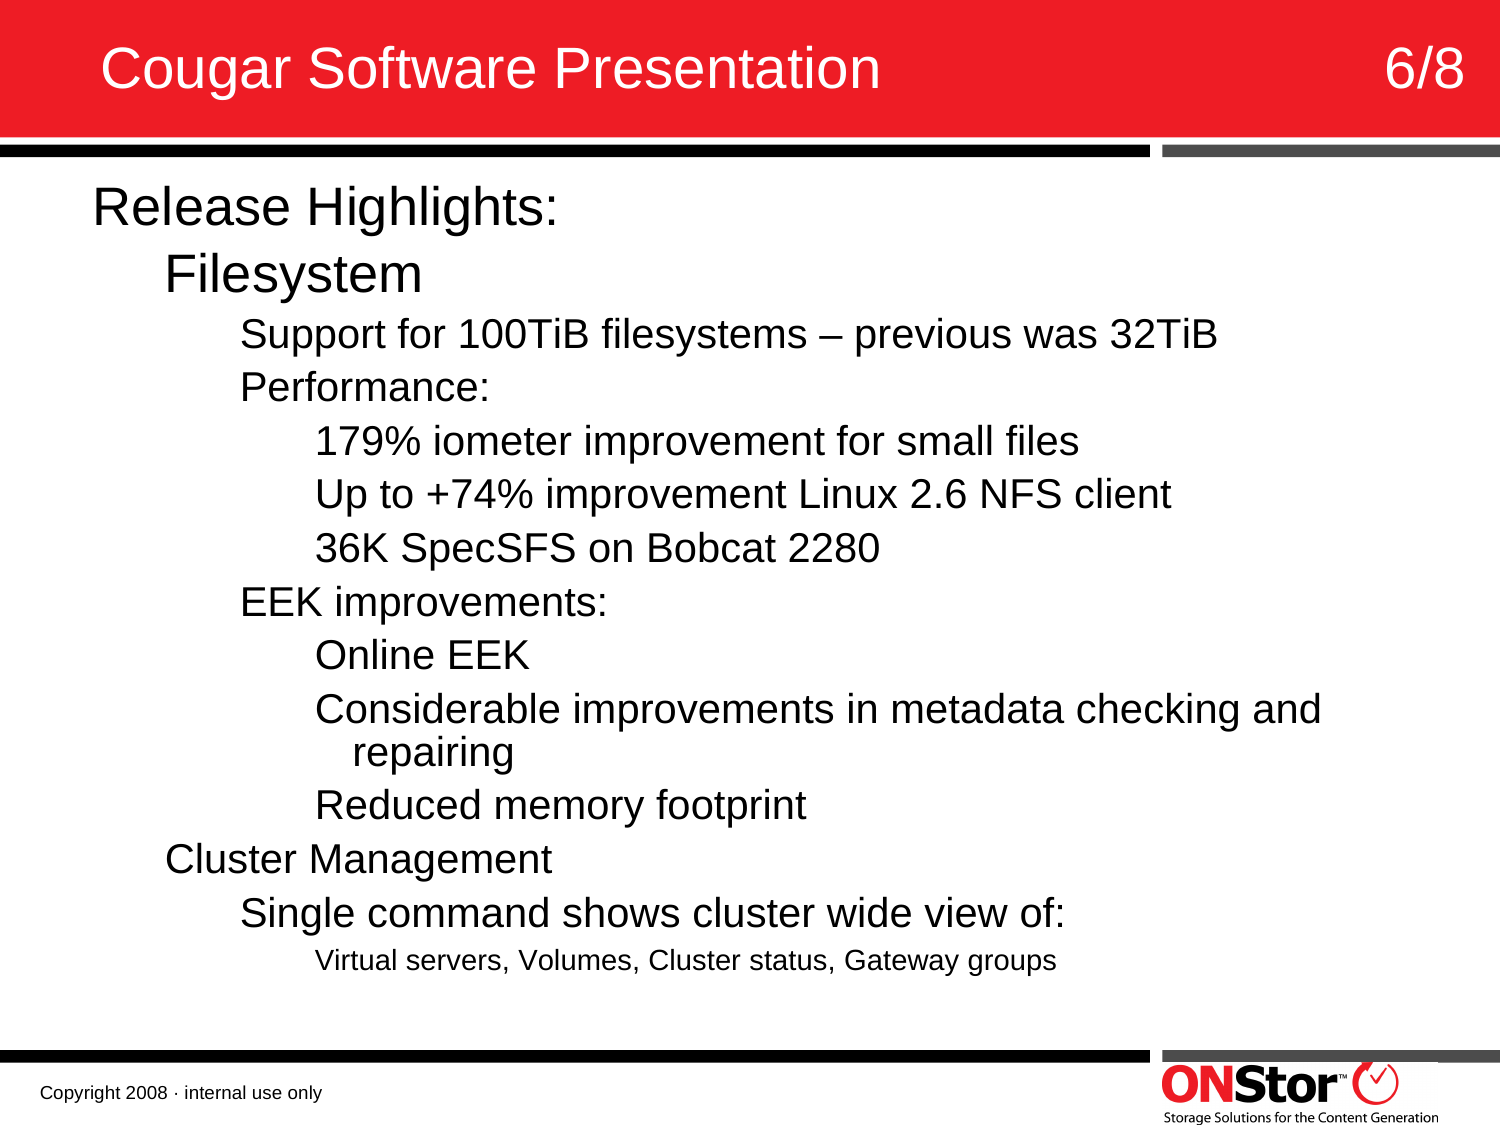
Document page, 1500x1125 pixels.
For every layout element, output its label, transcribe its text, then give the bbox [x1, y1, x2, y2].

list Release Highlights: Filesystem Support for 100TiB filesystems – previous was 32TiB Performance: 179% iometer improvement for small files Up to +74% improvement Linux 2.6 NFS client 36K SpecSFS on Bobcat 2280 EEK improvements: Online EEK Considerable improvements in metadata checking and repairing Reduced memory footprint Cluster Management Single command shows cluster wide view of: Virtual servers, Volumes, Cluster status, Gateway groups [75, 168, 1426, 1033]
title Cougar Software Presentation 6/8 [85, 0, 1500, 138]
picture [1162, 1062, 1438, 1125]
